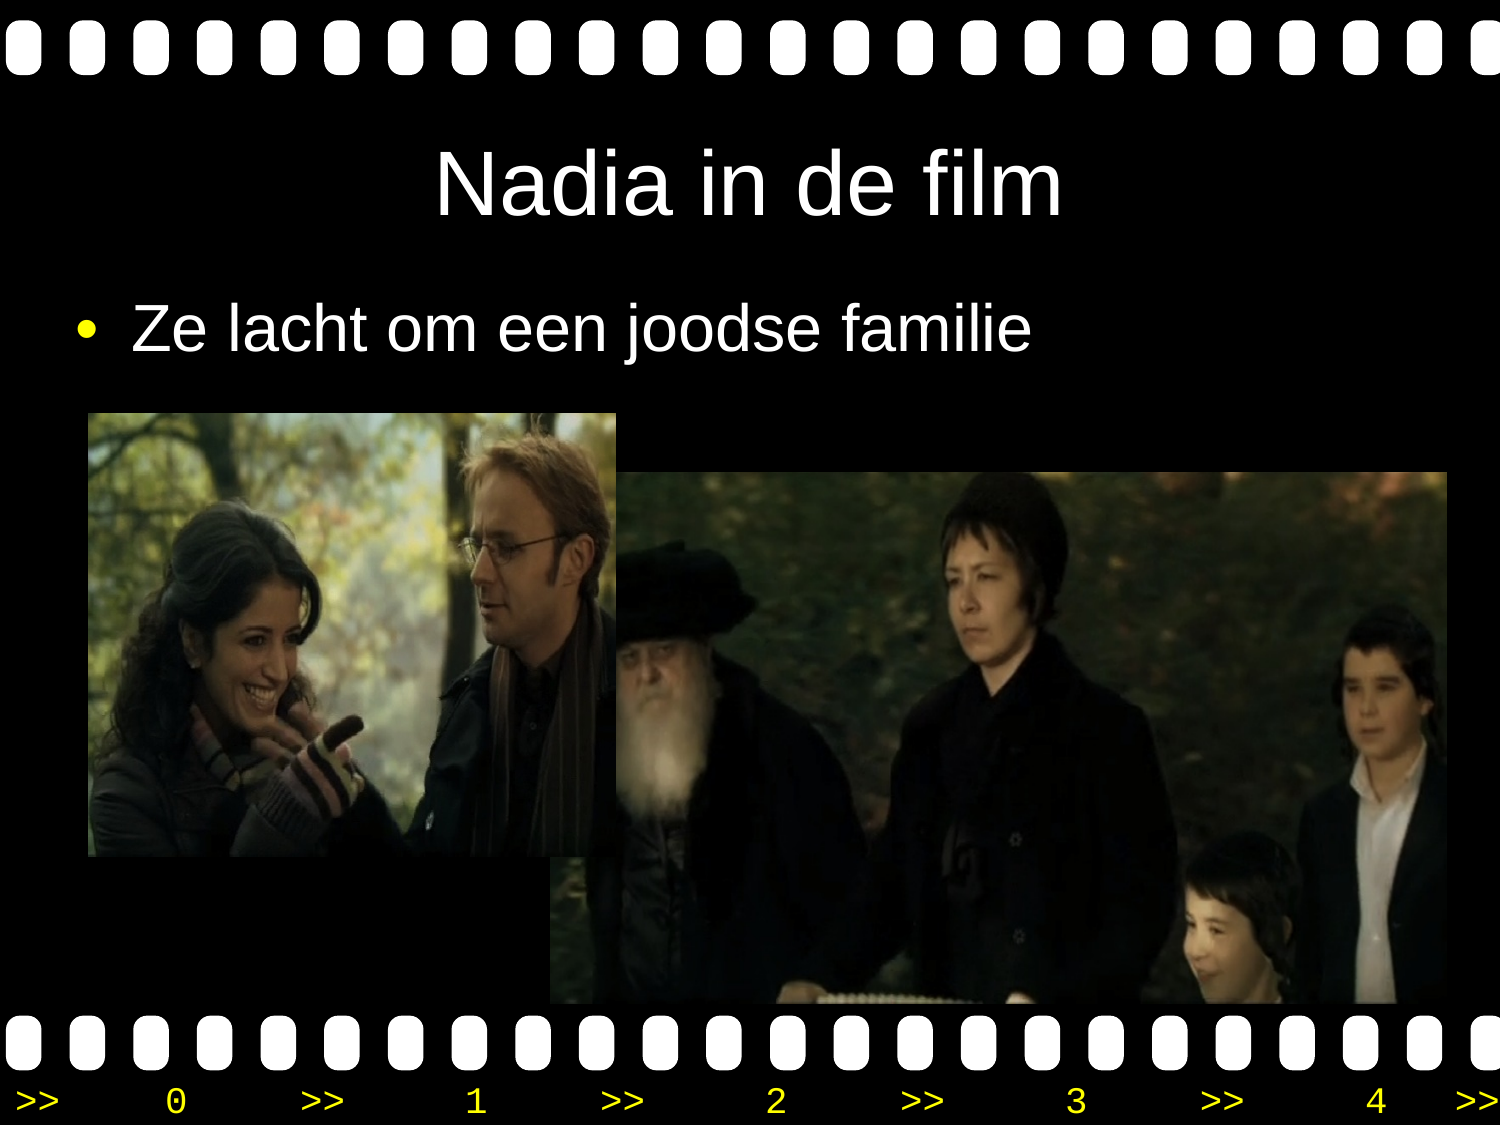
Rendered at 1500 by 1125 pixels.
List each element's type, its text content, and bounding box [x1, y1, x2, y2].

list Ze lacht om een joodse familie [75, 290, 1426, 384]
title Nadia in de film [75, 97, 1426, 271]
picture [88, 413, 1447, 1004]
